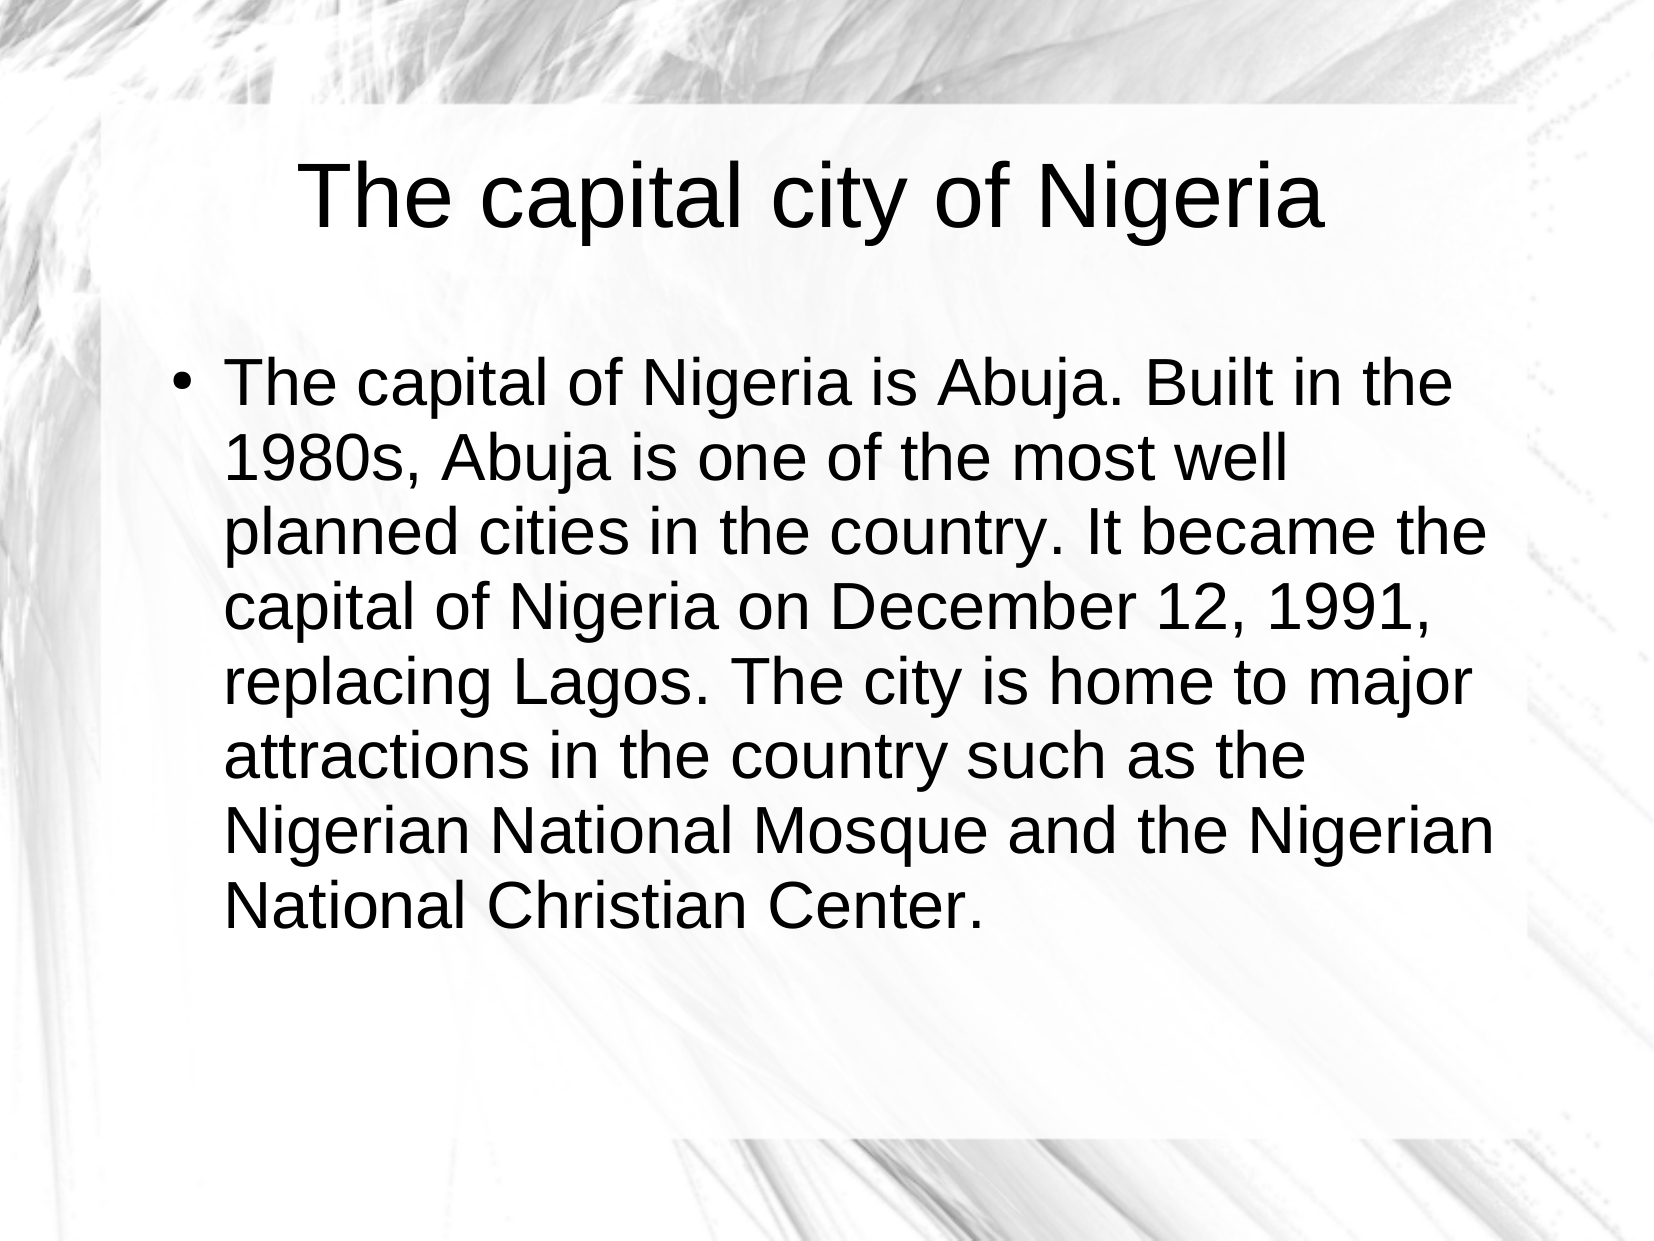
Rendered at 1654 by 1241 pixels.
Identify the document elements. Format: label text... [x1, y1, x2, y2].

picture [0, 0, 1654, 1241]
list The capital of Nigeria is Abuja. Built in the 1980s, Abuja is one of the most well planned cities in the country. It became the capital of Nigeria on December 12, 1991, replacing Lagos. The city is home to major attractions in the country such as the Nigerian National Mosque and the Nigerian National Christian Center. [152, 344, 1534, 1127]
title The capital city of Nigeria [118, 112, 1506, 281]
